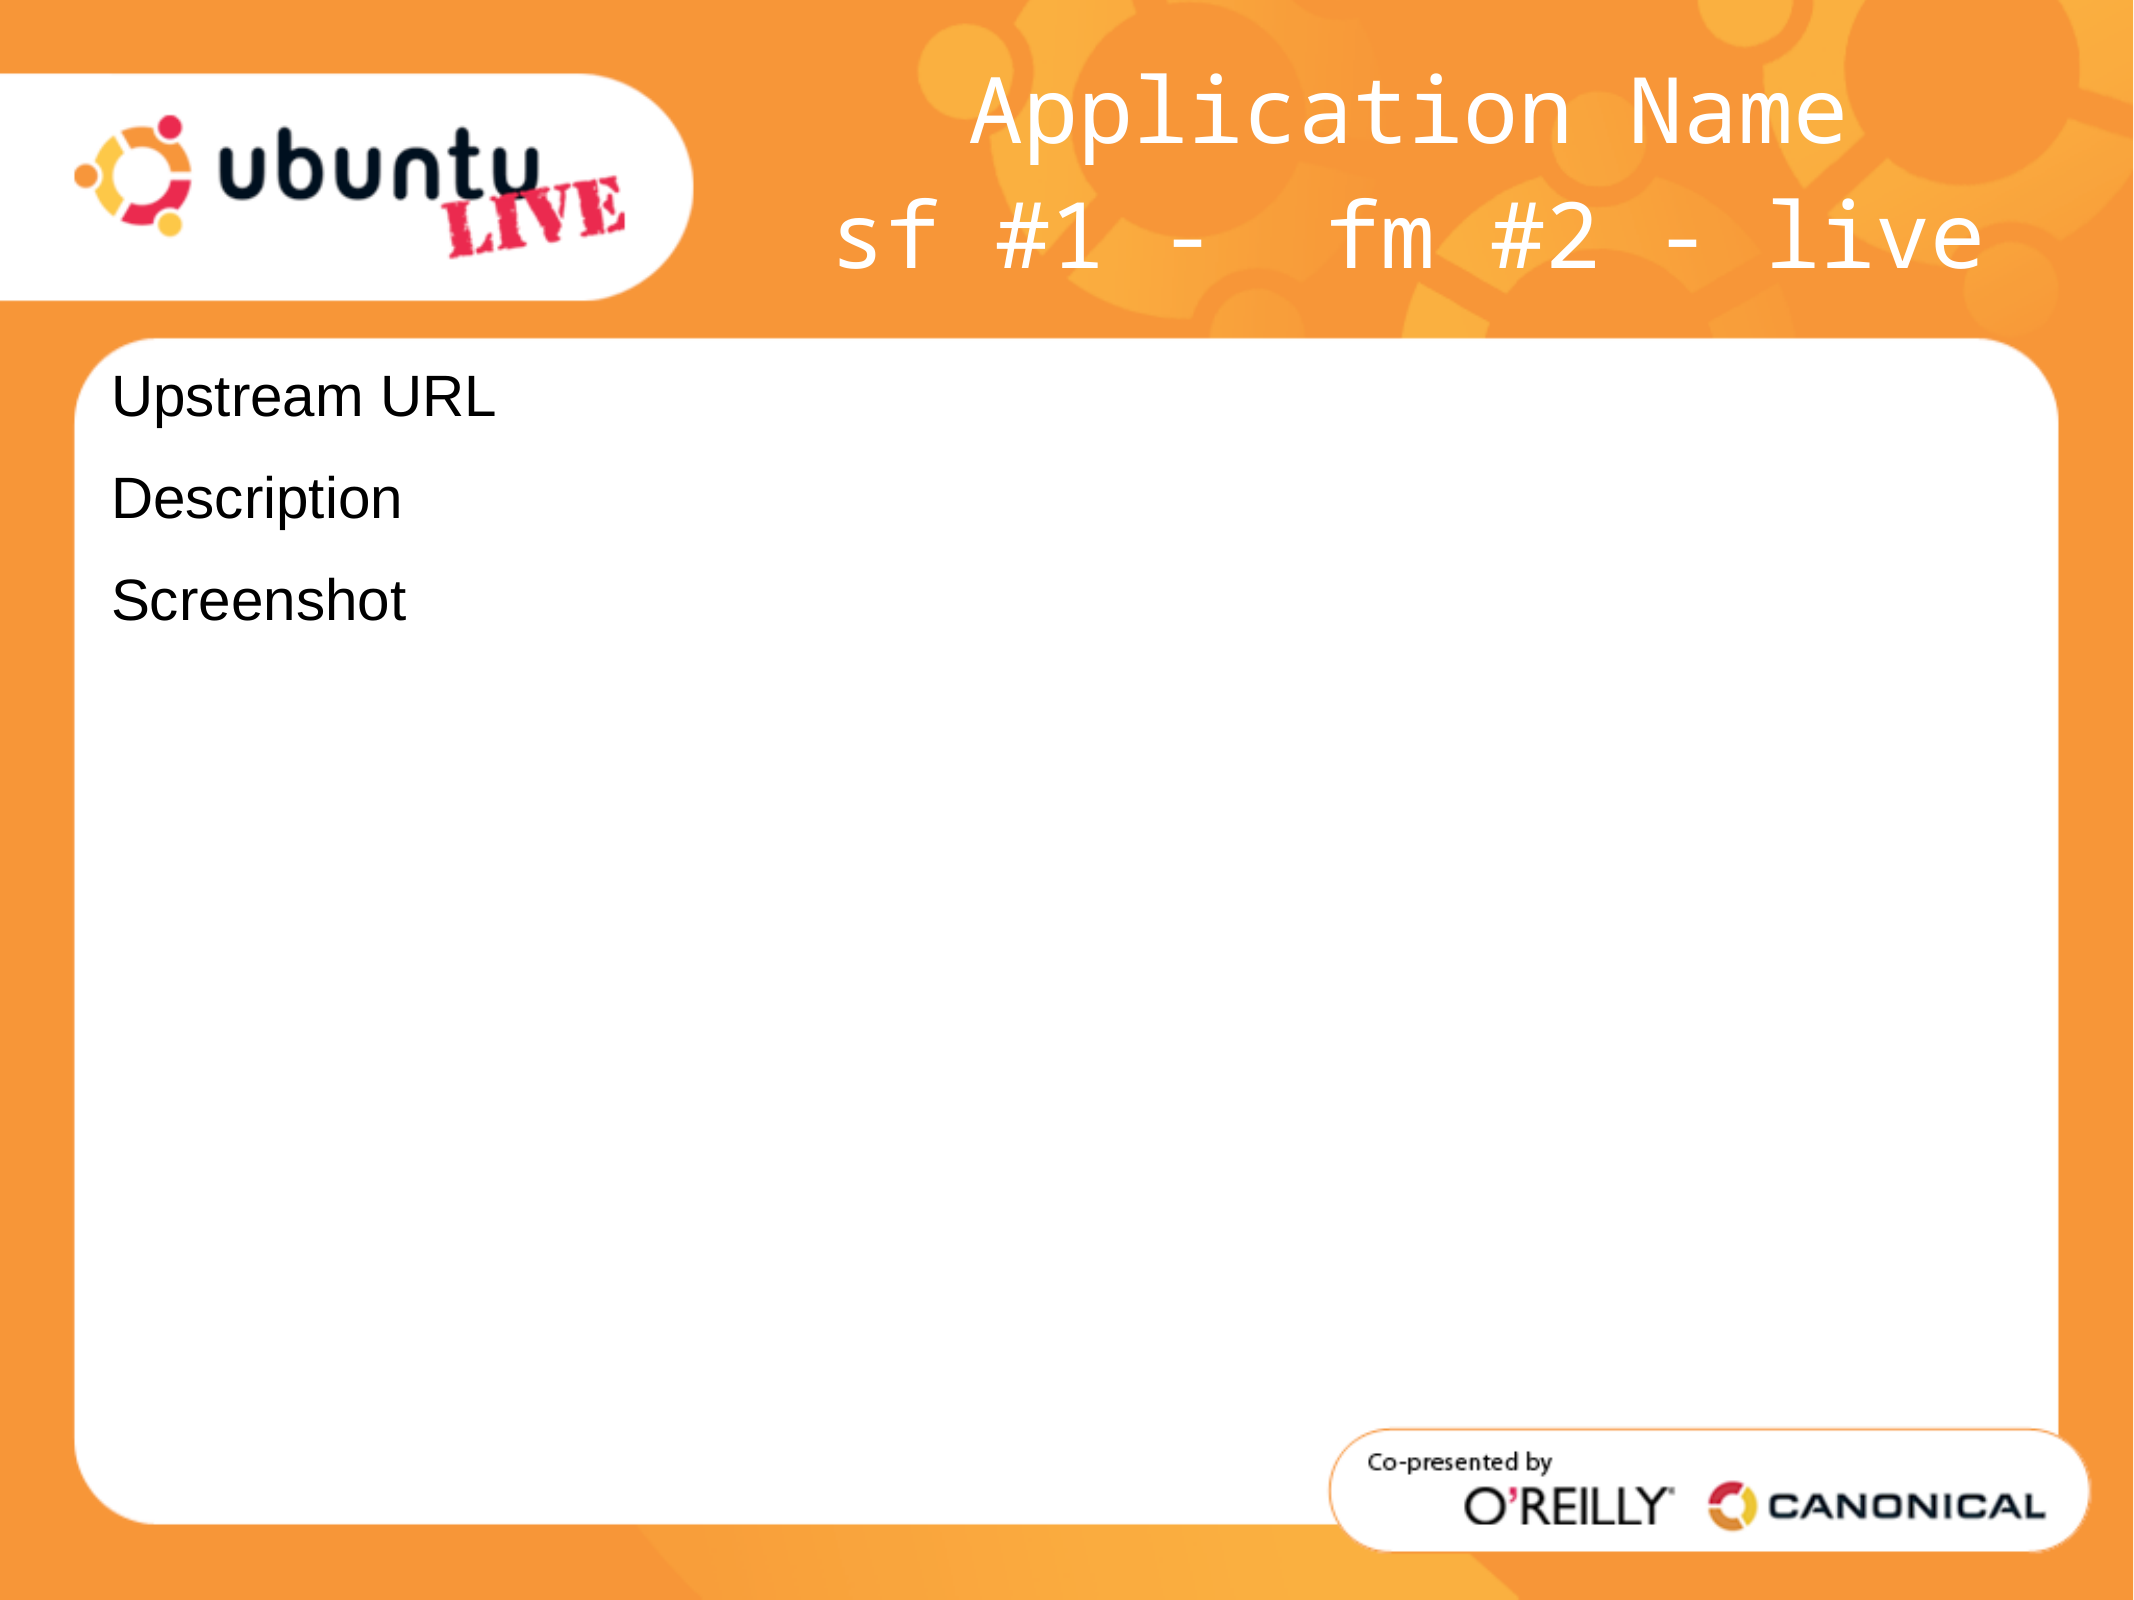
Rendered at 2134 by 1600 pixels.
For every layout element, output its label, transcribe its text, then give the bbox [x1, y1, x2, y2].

list Upstream URL Description Screenshot [66, 375, 1126, 1388]
title Application Name sf #1 - fm #2 - live [637, 40, 2134, 301]
picture [0, 0, 2134, 1600]
